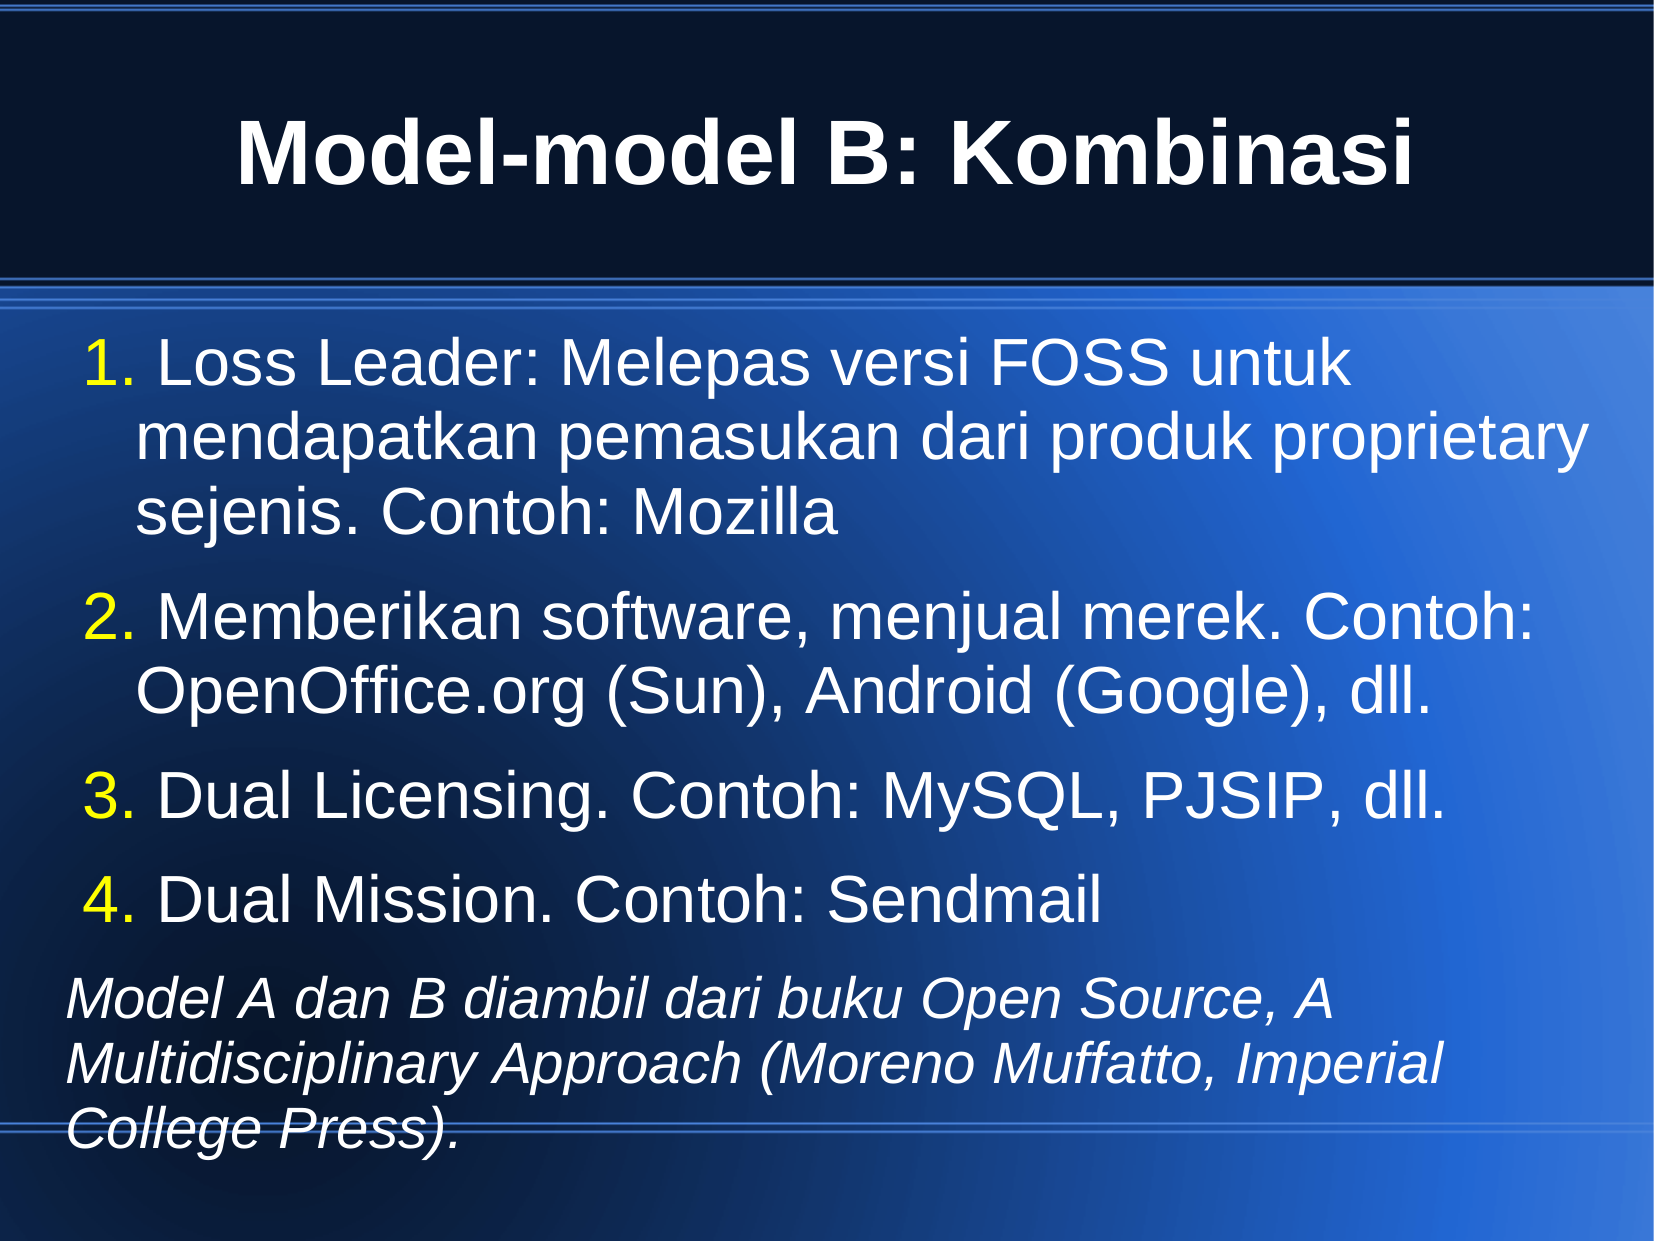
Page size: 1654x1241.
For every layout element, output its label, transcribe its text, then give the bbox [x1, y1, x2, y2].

picture [0, 0, 1654, 1241]
list Loss Leader: Melepas versi FOSS untuk mendapatkan pemasukan dari produk proprietary sejenis. Contoh: Mozilla Memberikan software, menjual merek. Contoh: OpenOffice.org (Sun), Android (Google), dll. Dual Licensing. Contoh: MySQL, PJSIP, dll. Dual Mission. Contoh: Sendmail Model A dan B diambil dari buku Open Source, A Multidisciplinary Approach (Moreno Muffatto, Imperial College Press). [64, 324, 1601, 1162]
title Model-model B: Kombinasi [82, 49, 1571, 257]
